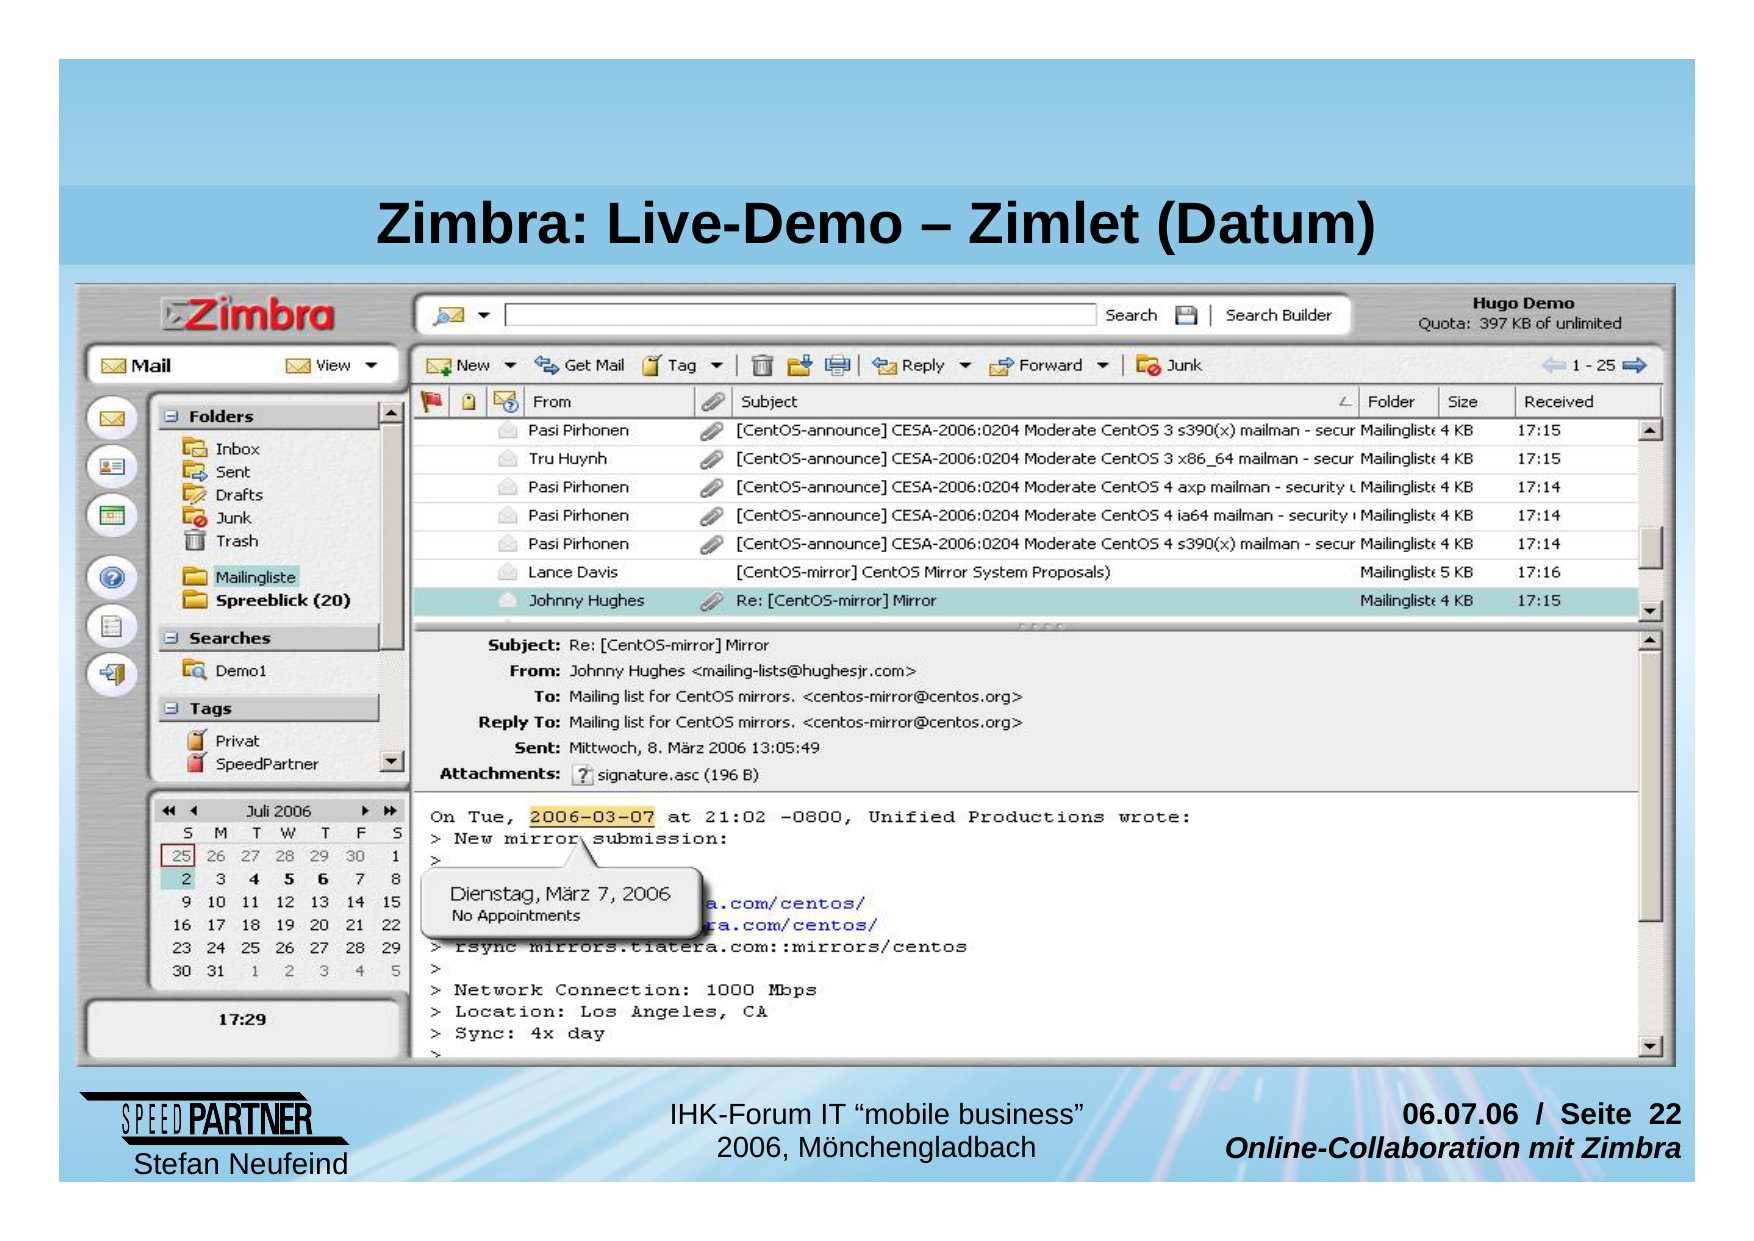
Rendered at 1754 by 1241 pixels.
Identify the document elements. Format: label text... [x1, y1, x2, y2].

picture [59, 59, 1695, 185]
title Zimbra: Live-Demo – Zimlet (Datum) [59, 190, 1695, 257]
picture [59, 265, 1695, 1182]
